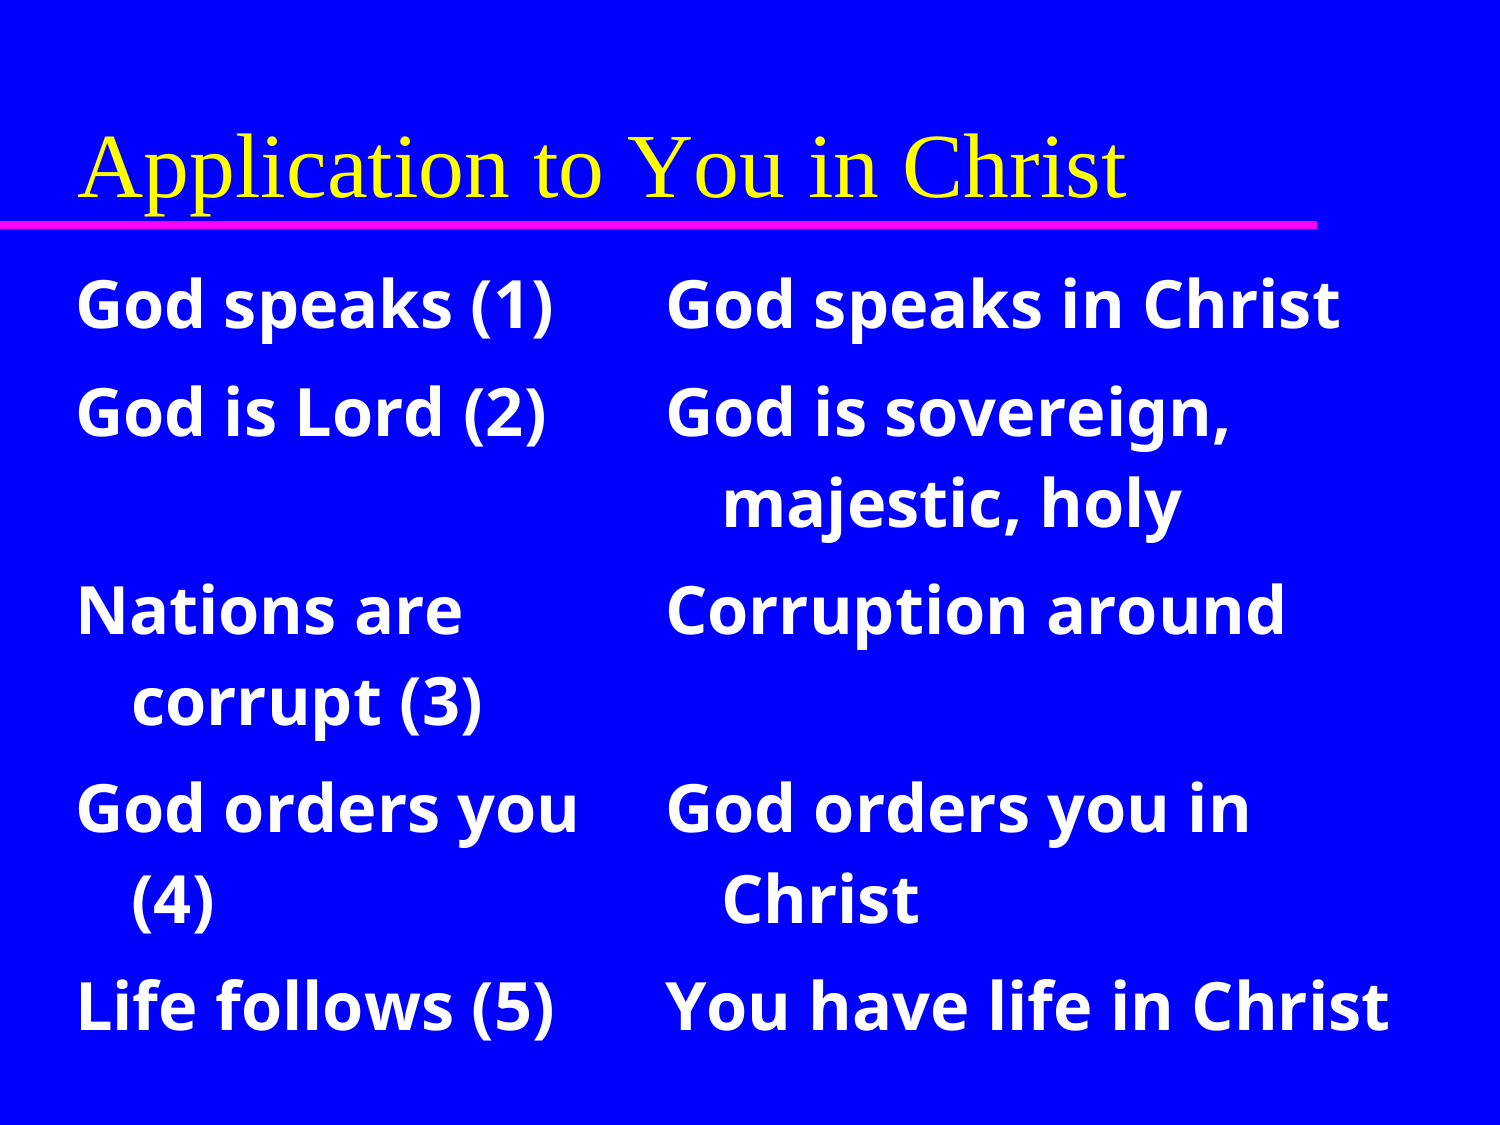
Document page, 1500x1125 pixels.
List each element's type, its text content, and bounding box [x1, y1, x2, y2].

list God speaks (1) God is Lord (2) Nations are corrupt (3) God orders you (4) Life follows (5) [59, 249, 677, 1030]
title Application to You in Christ [62, 43, 1338, 225]
list God speaks in Christ God is sovereign, majestic, holy Corruption around God orders you in Christ You have life in Christ [649, 249, 1475, 1052]
